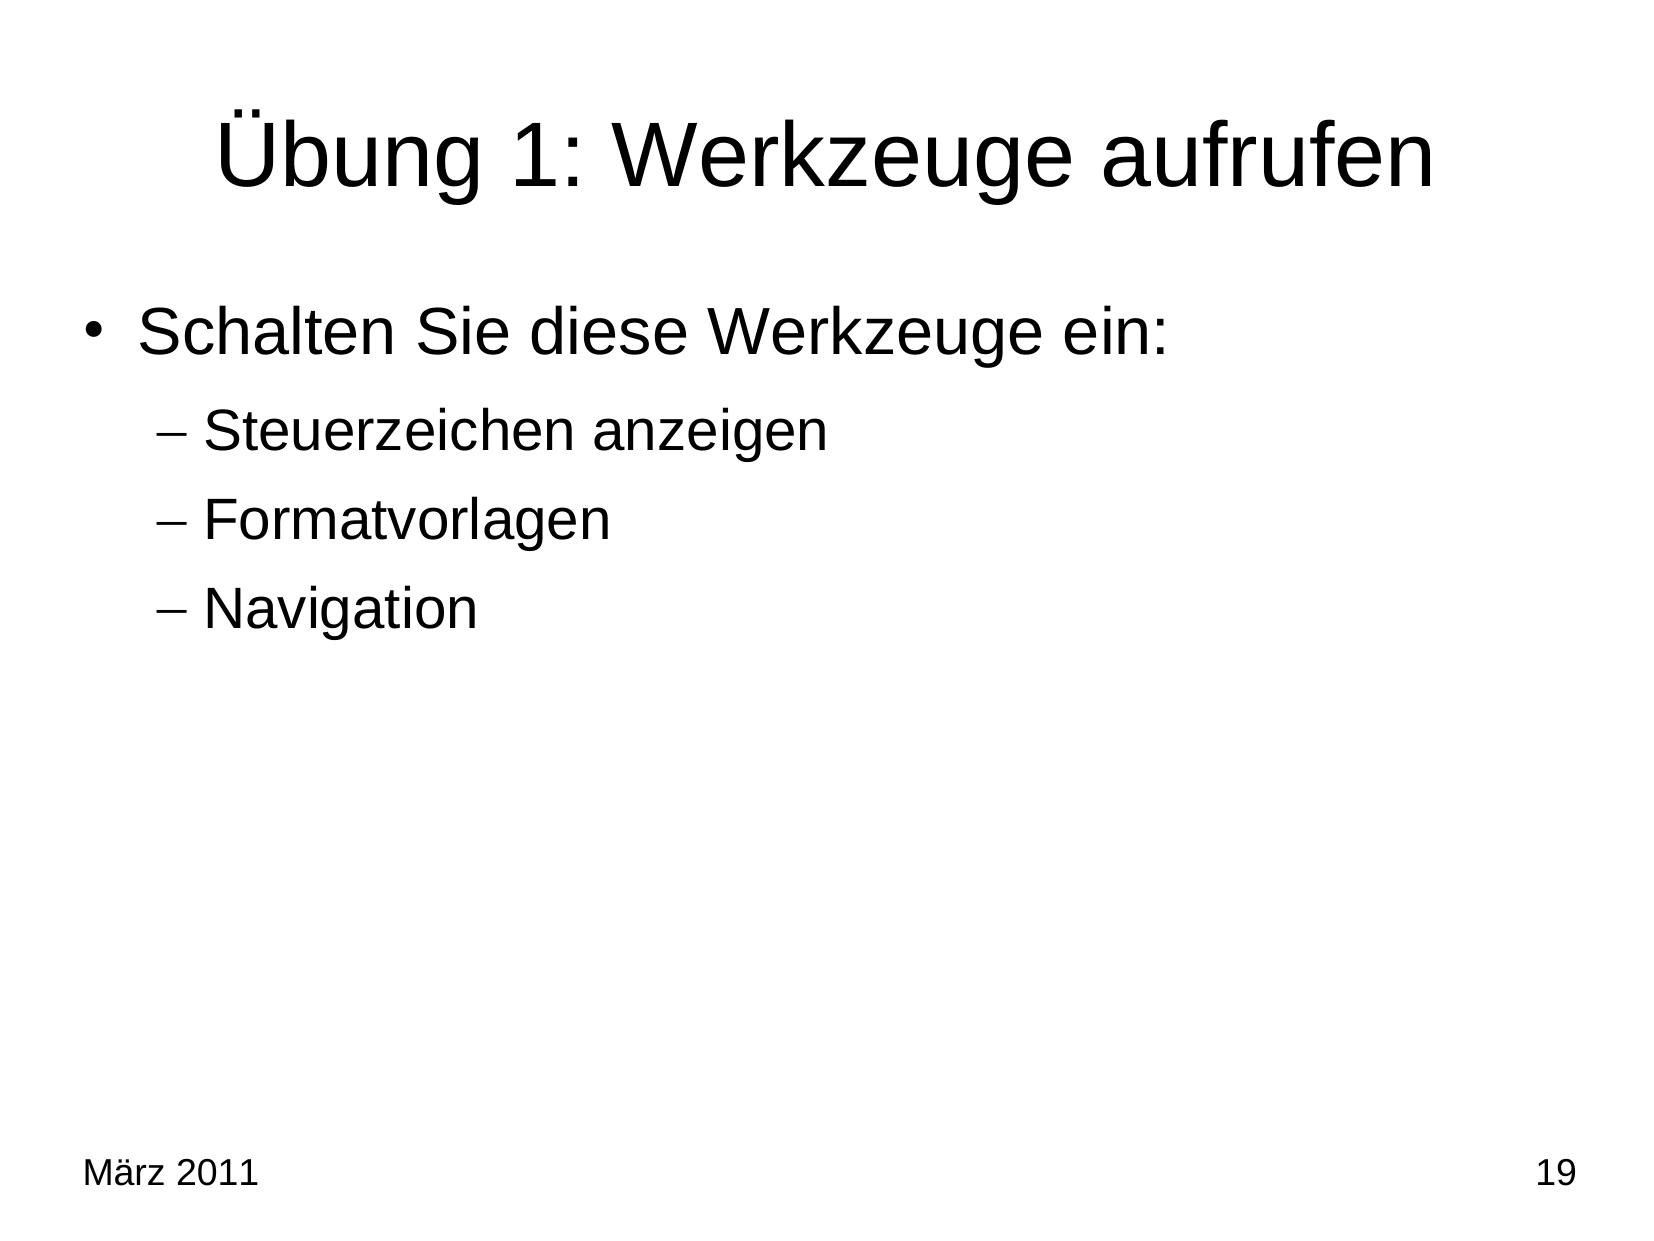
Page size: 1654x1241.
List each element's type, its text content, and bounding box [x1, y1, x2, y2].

list Schalten Sie diese Werkzeuge ein: Steuerzeichen anzeigen Formatvorlagen Navigation [82, 290, 1571, 1109]
title Übung 1: Werkzeuge aufrufen [82, 49, 1571, 257]
